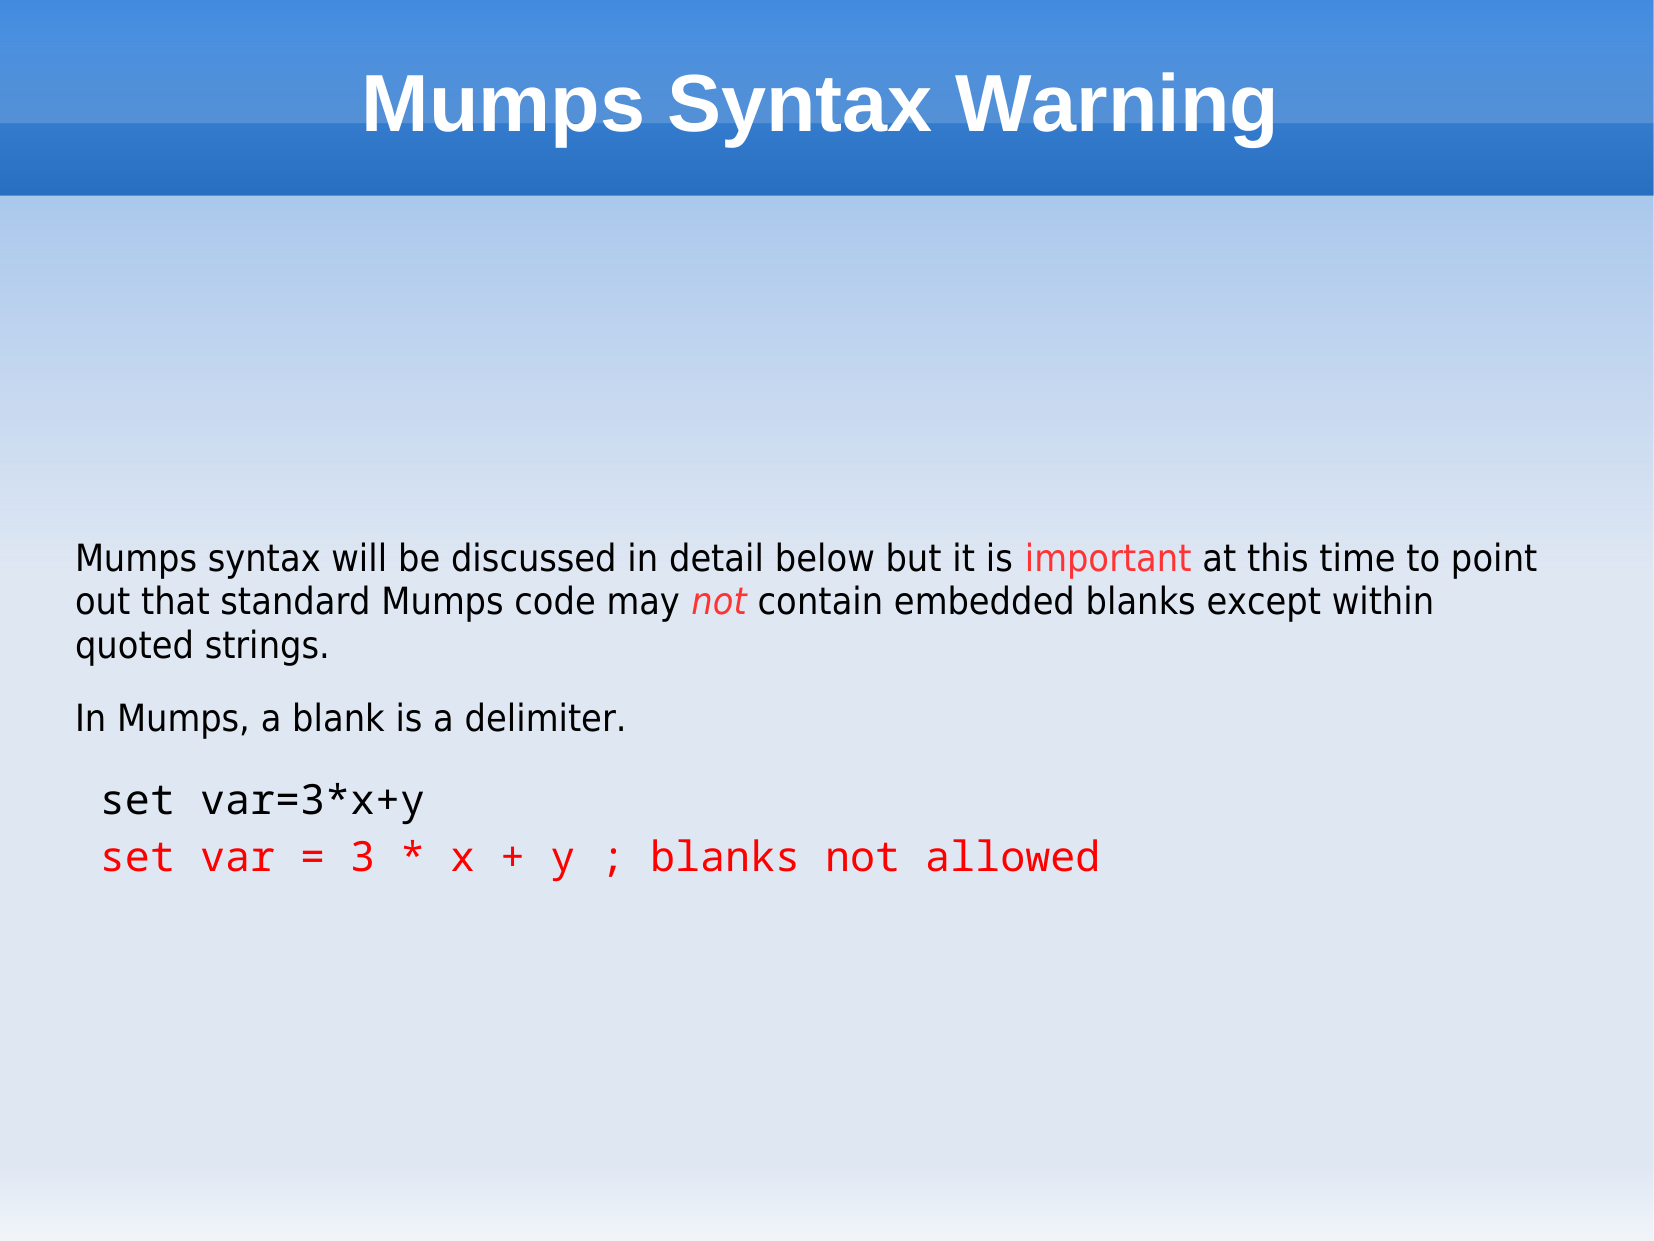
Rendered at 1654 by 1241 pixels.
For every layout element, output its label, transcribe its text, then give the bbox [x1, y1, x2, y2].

list Mumps syntax will be discussed in detail below but it is important at this time to point out that standard Mumps code may not contain embedded blanks except within quoted strings. In Mumps, a blank is a delimiter. set var=3*x+y set var = 3 * x + y ; blanks not allowed [75, 261, 1564, 1159]
title Mumps Syntax Warning [76, 0, 1565, 208]
picture [0, 0, 1654, 1241]
